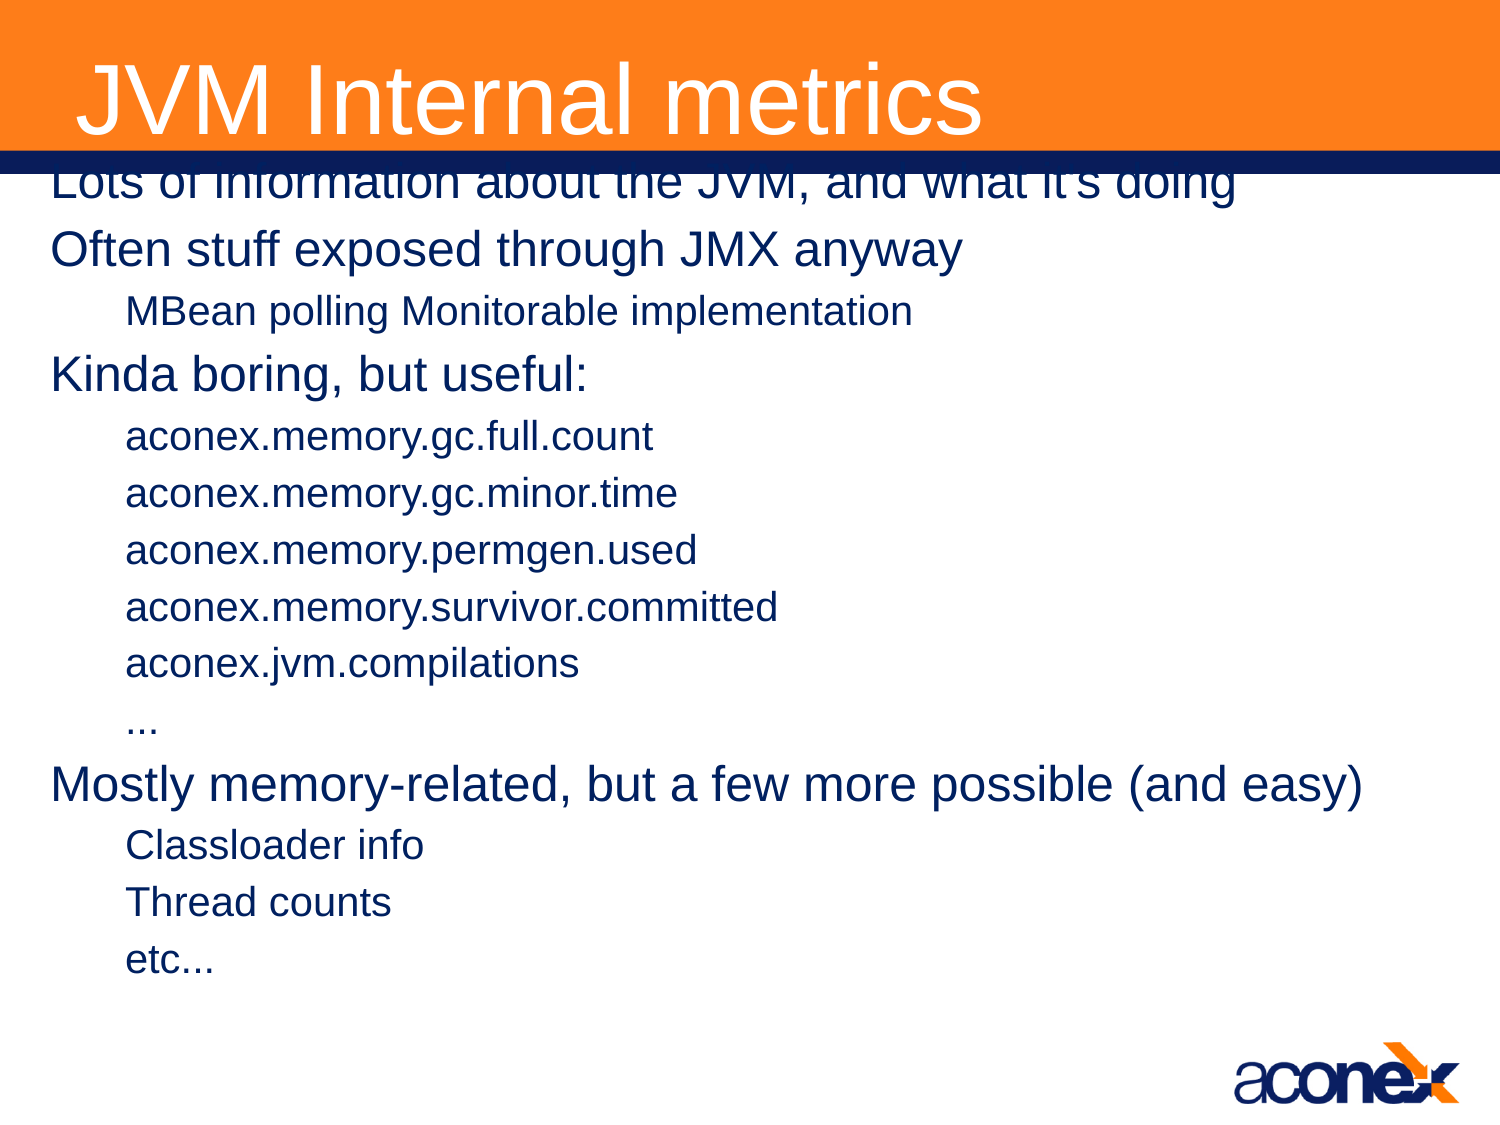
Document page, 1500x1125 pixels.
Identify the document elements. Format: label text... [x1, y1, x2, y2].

picture [1418, 1042, 1460, 1104]
list Lots of information about the JVM, and what it's doing Often stuff exposed through JMX anyway MBean polling Monitorable implementation Kinda boring, but useful: aconex.memory.gc.full.count aconex.memory.gc.minor.time aconex.memory.permgen.used aconex.memory.survivor.committed aconex.jvm.compilations ... Mostly memory-related, but a few more possible (and easy) Classloader info Thread counts etc... [49, 153, 1418, 1125]
title JVM Internal metrics [75, 23, 1426, 176]
